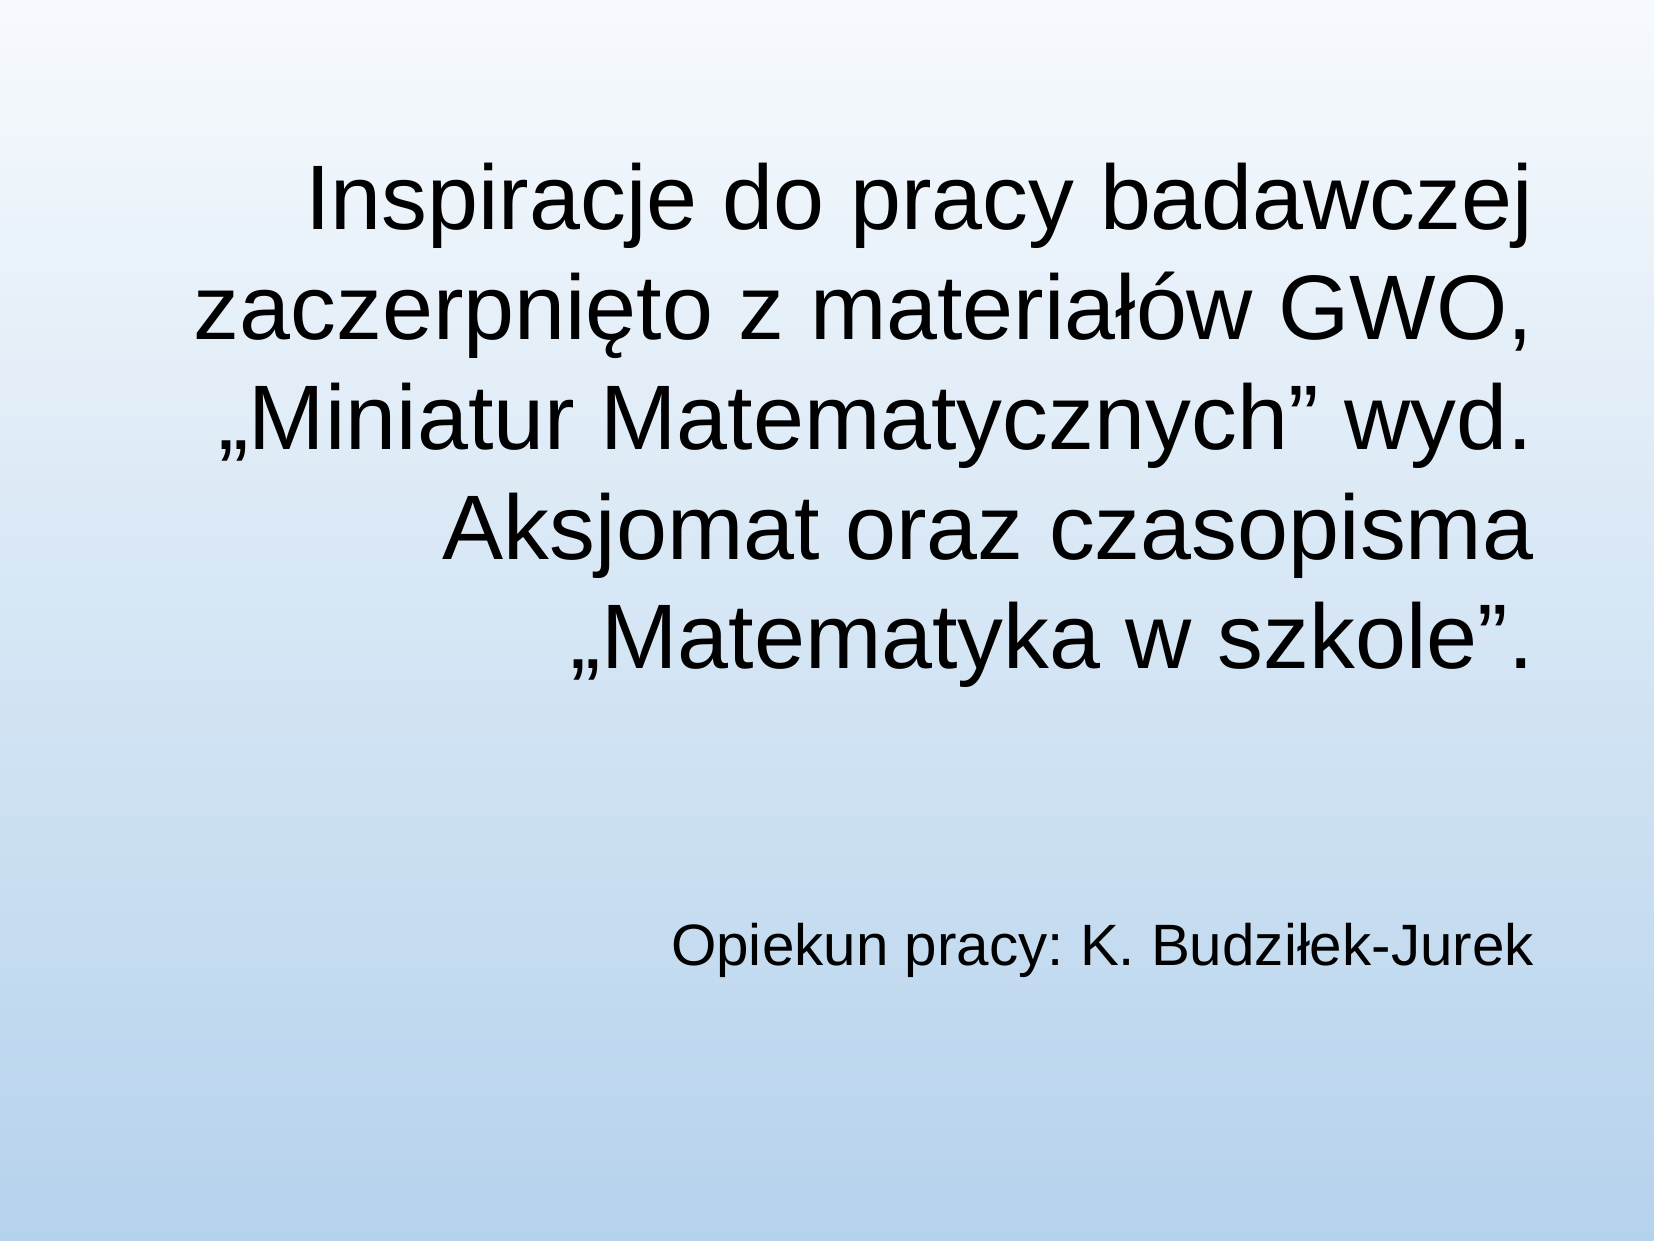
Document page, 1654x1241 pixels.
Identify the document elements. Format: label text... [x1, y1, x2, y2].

title Inspiracje do pracy badawczej zaczerpnięto z materiałów GWO, „Miniatur Matematycznych” wyd. Aksjomat oraz czasopisma „Matematyka w szkole”. Opiekun pracy: K. Budziłek-Jurek [157, 49, 1571, 1066]
